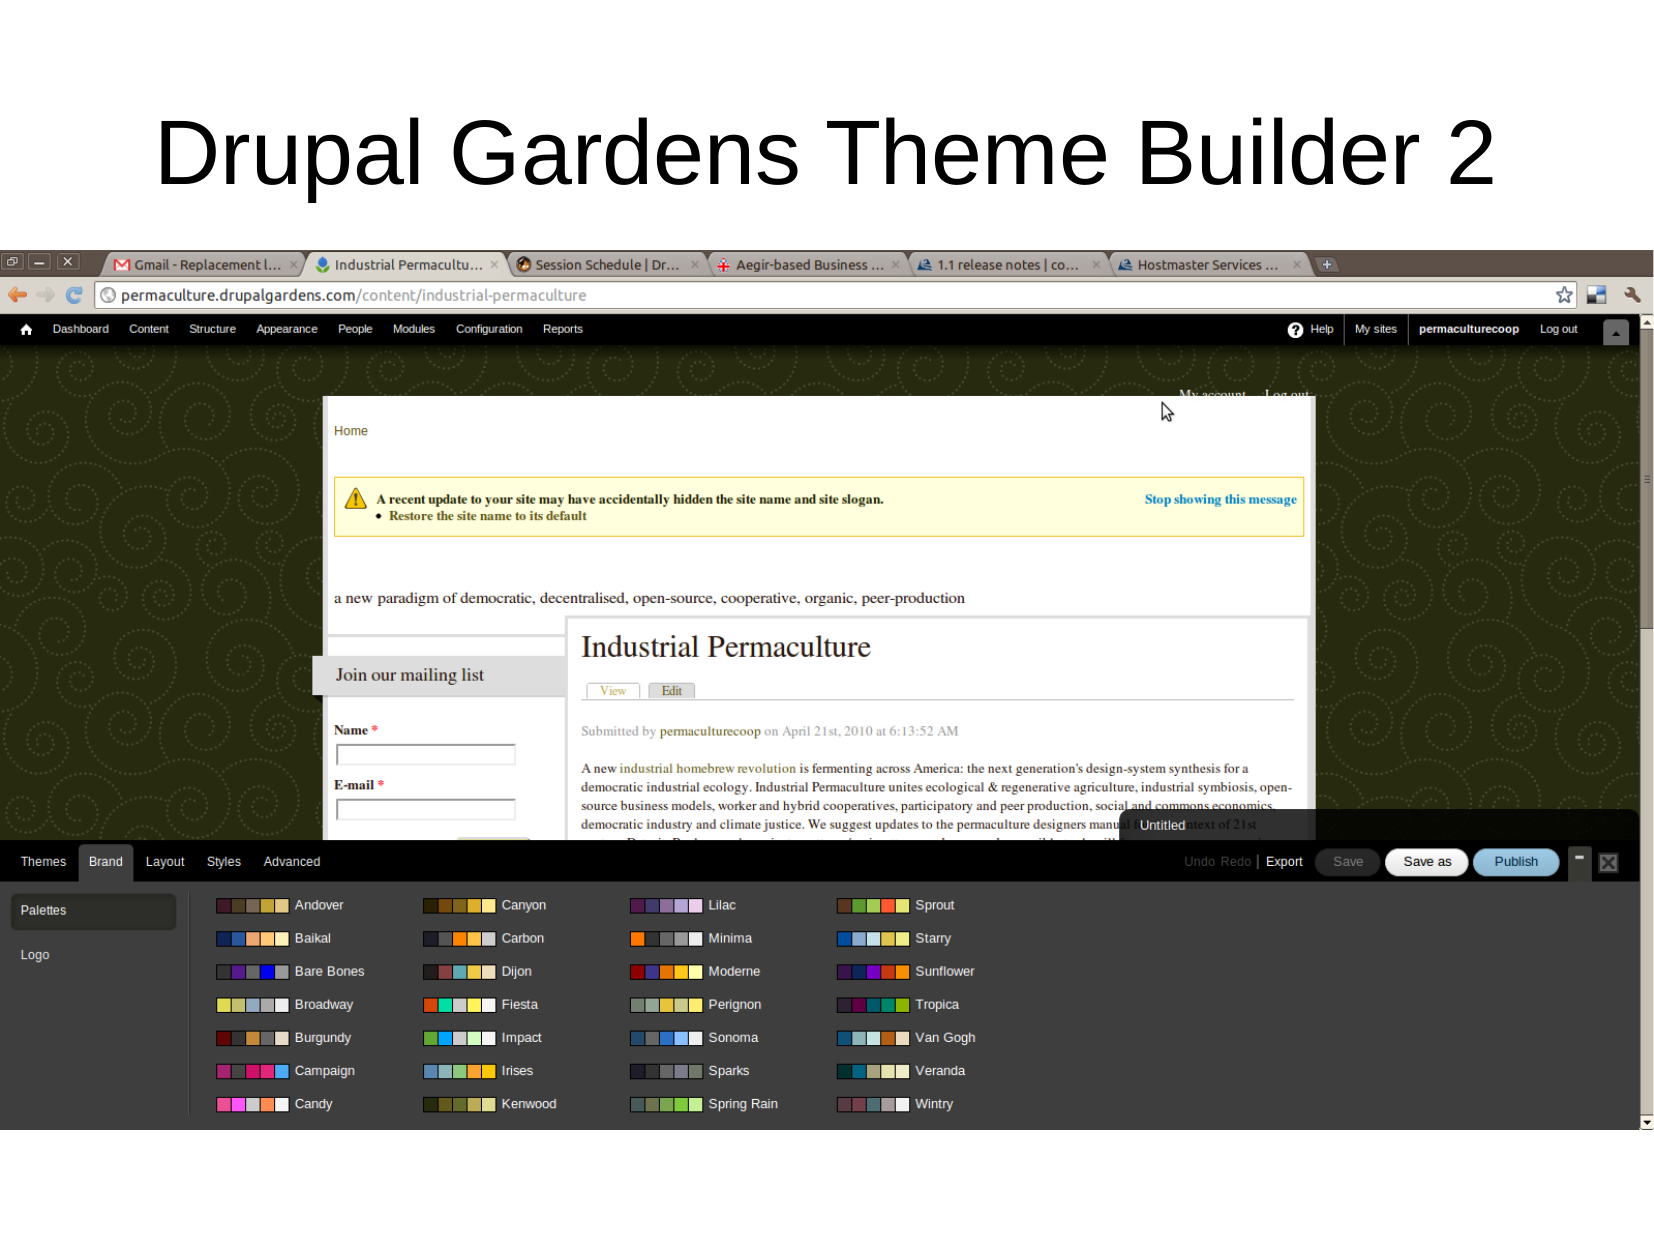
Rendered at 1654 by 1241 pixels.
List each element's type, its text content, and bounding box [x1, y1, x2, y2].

picture [0, 250, 1654, 1130]
title Drupal Gardens Theme Builder 2 [82, 56, 1571, 250]
